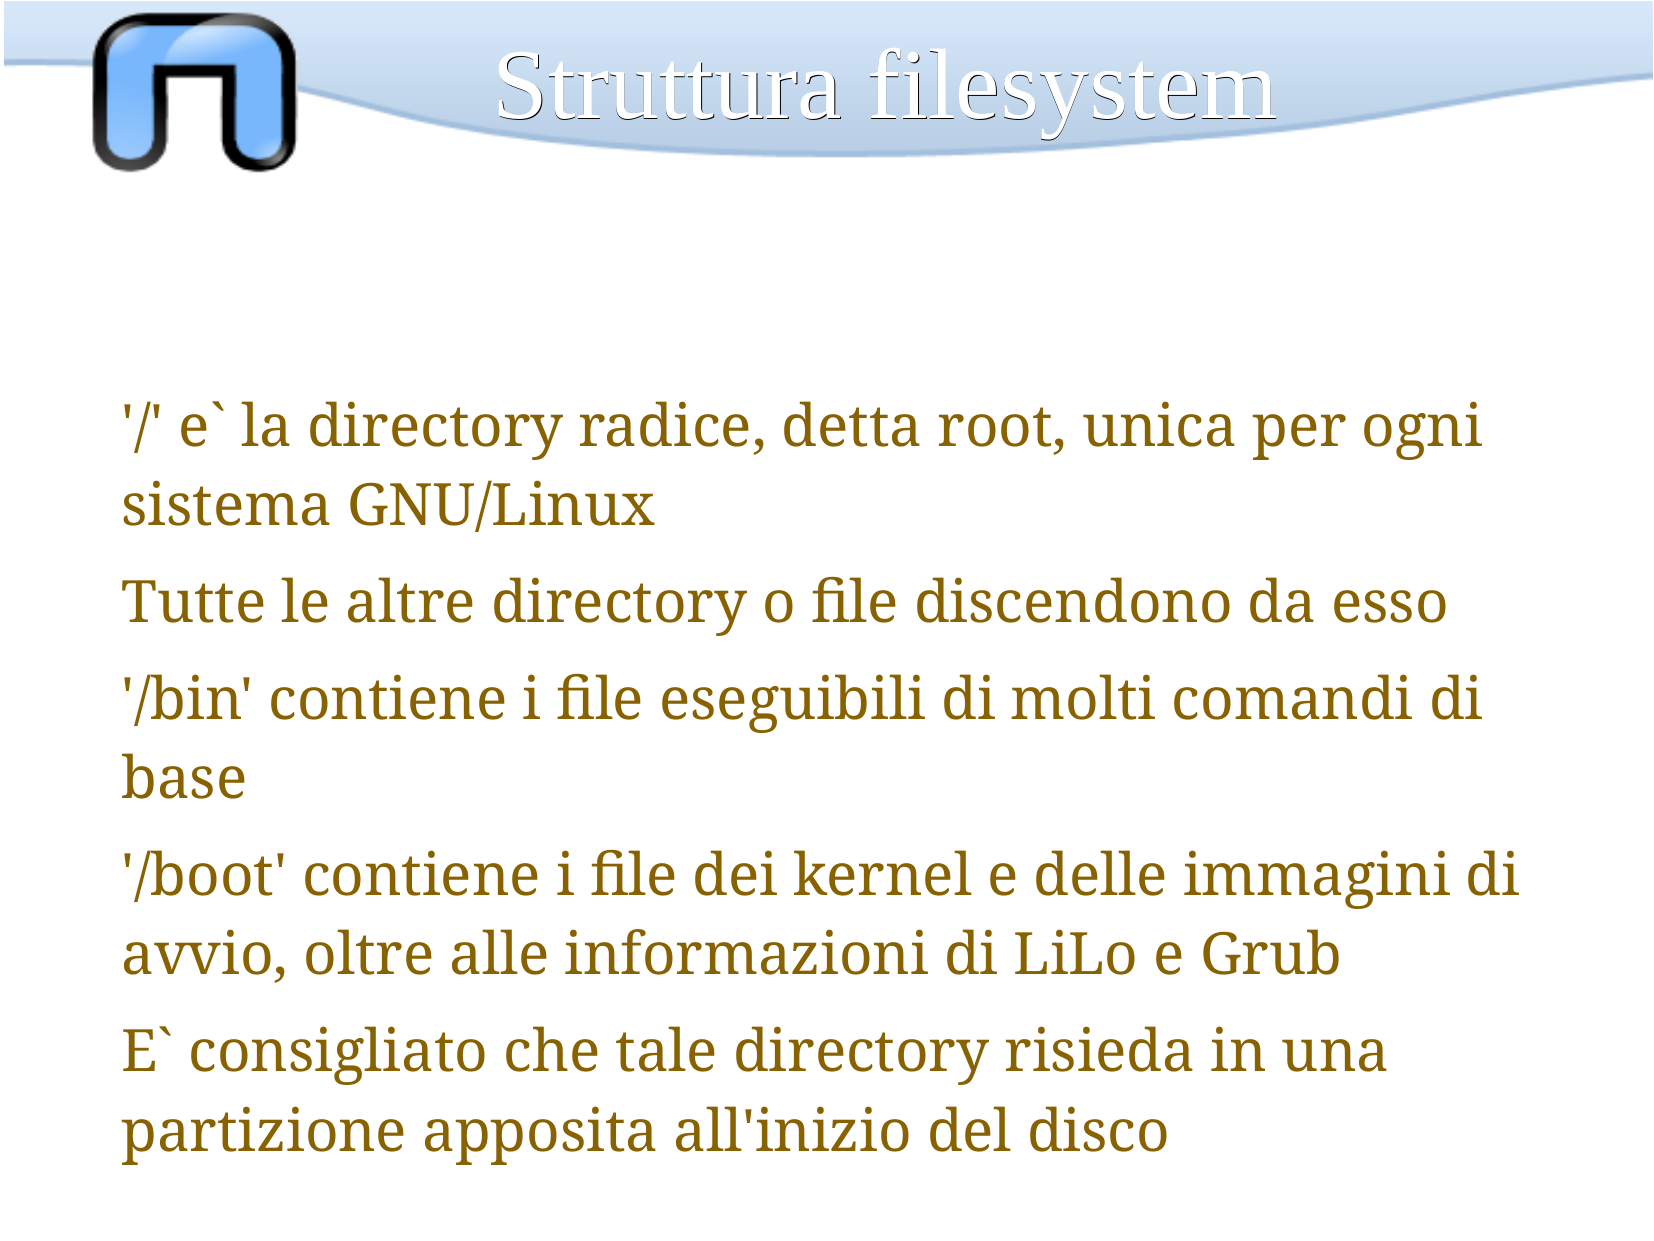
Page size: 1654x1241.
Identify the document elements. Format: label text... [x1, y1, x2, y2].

picture [0, 0, 1654, 1241]
list '/' e` la directory radice, detta root, unica per ogni sistema GNU/Linux Tutte le altre directory o file discendono da esso '/bin' contiene i file eseguibili di molti comandi di base '/boot' contiene i file dei kernel e delle immagini di avvio, oltre alle informazioni di LiLo e Grub E` consigliato che tale directory risieda in una partizione apposita all'inizio del disco [121, 383, 1595, 1166]
text_box Struttura filesystem [472, 29, 1300, 266]
